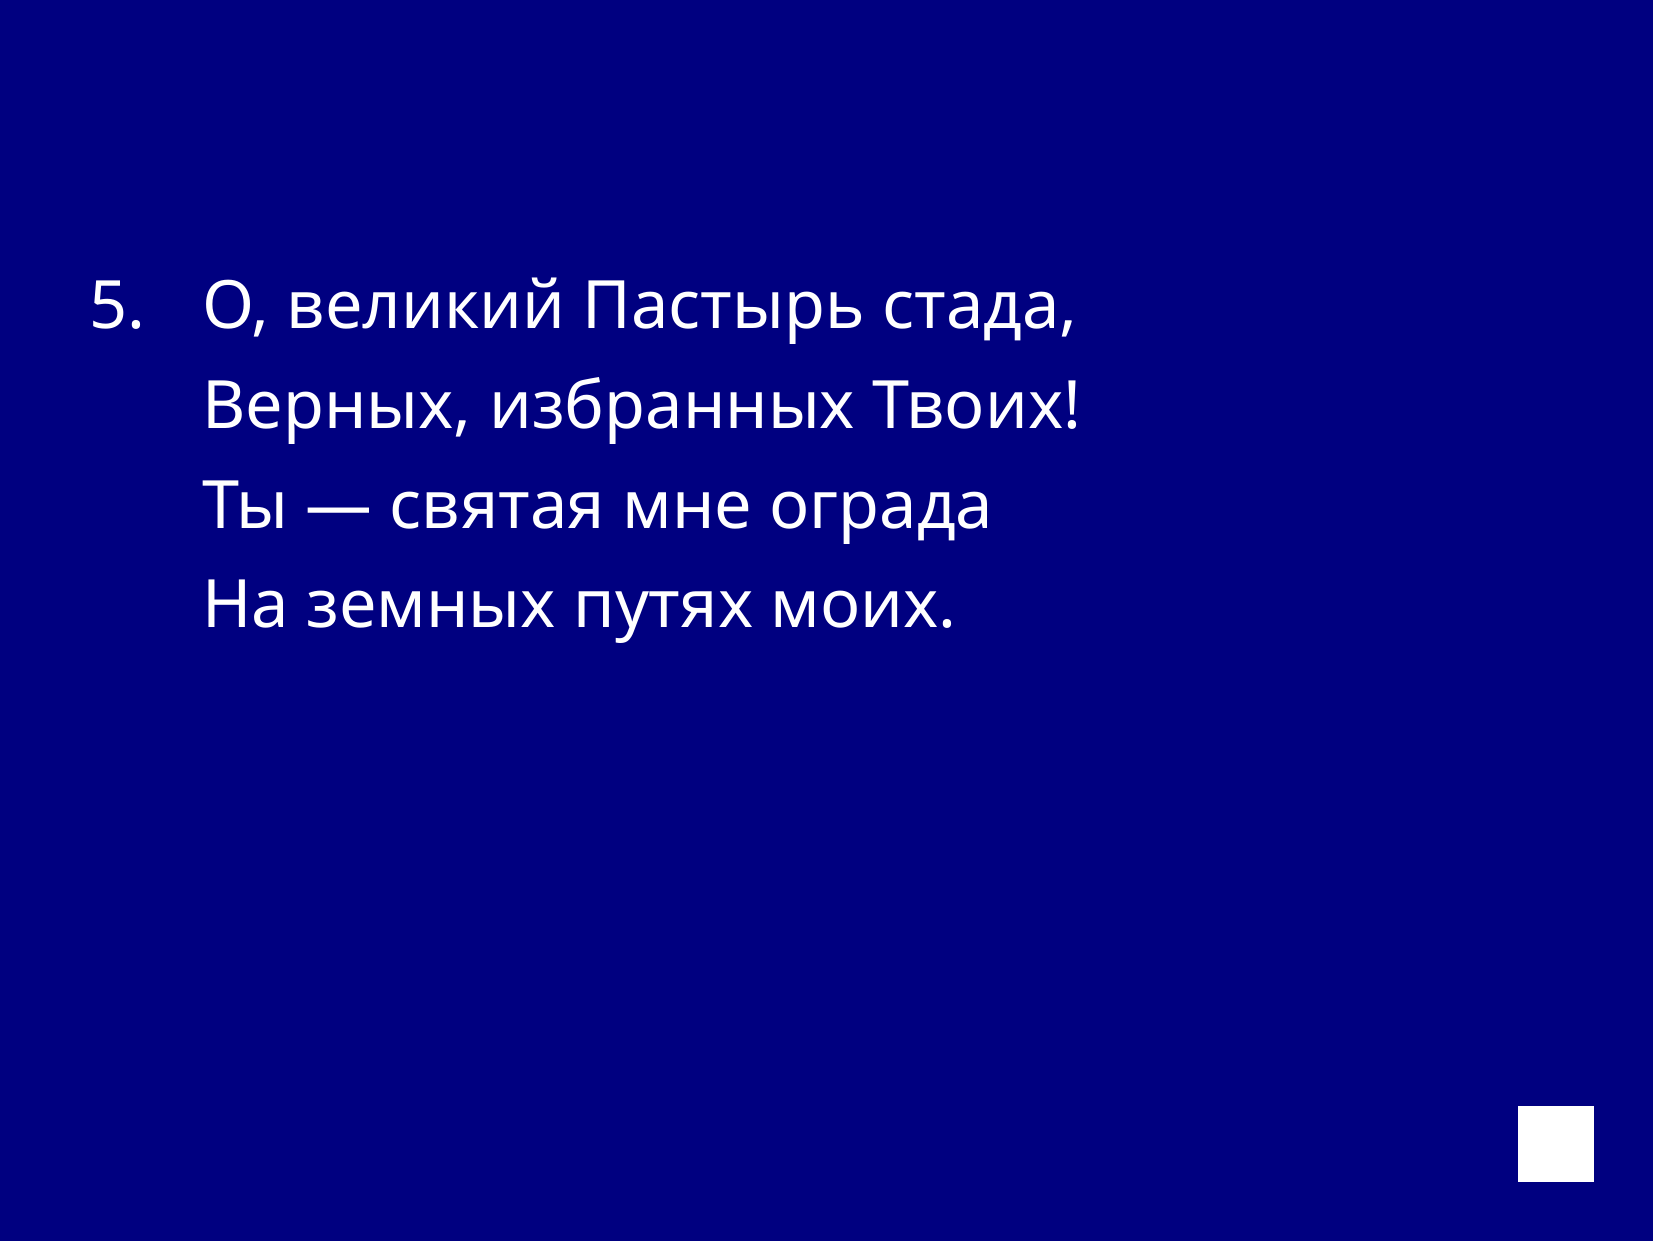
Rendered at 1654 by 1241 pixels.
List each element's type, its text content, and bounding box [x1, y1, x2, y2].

text_box [1518, 1106, 1594, 1182]
text_box 5. О, великий Пастырь стада, Верных, избранных Твоих! Ты — святая мне ограда На земных путях моих. [75, 150, 1576, 1163]
